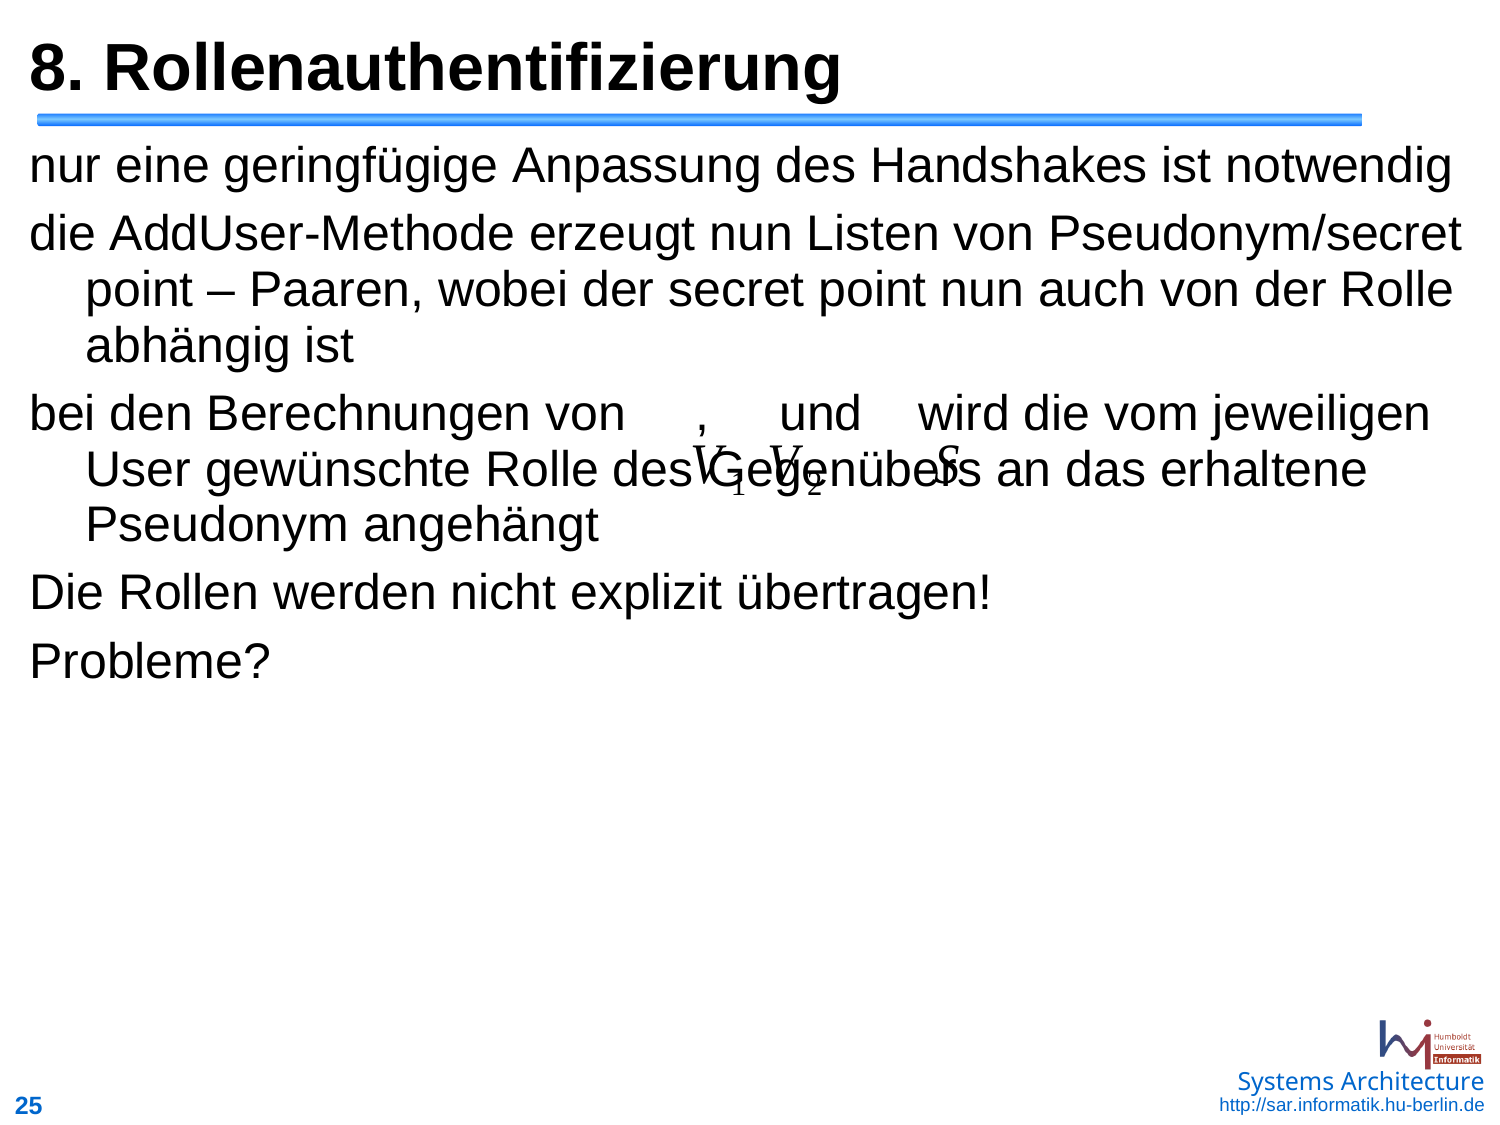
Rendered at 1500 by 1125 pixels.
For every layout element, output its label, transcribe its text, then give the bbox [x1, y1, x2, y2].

chart [926, 431, 967, 496]
chart [760, 431, 829, 505]
list nur eine geringfügige Anpassung des Handshakes ist notwendig die AddUser-Methode erzeugt nun Listen von Pseudonym/secret point – Paaren, wobei der secret point nun auch von der Rolle abhängig ist bei den Berechnungen von , und wird die vom jeweiligen User gewünschte Rolle des Gegenübers an das erhaltene Pseudonym angehängt Die Rollen werden nicht explizit übertragen! Probleme? [29, 137, 1500, 1059]
picture [1376, 1059, 1483, 1071]
chart [684, 431, 752, 505]
title 8. Rollenauthentifizierung [29, 19, 1500, 115]
